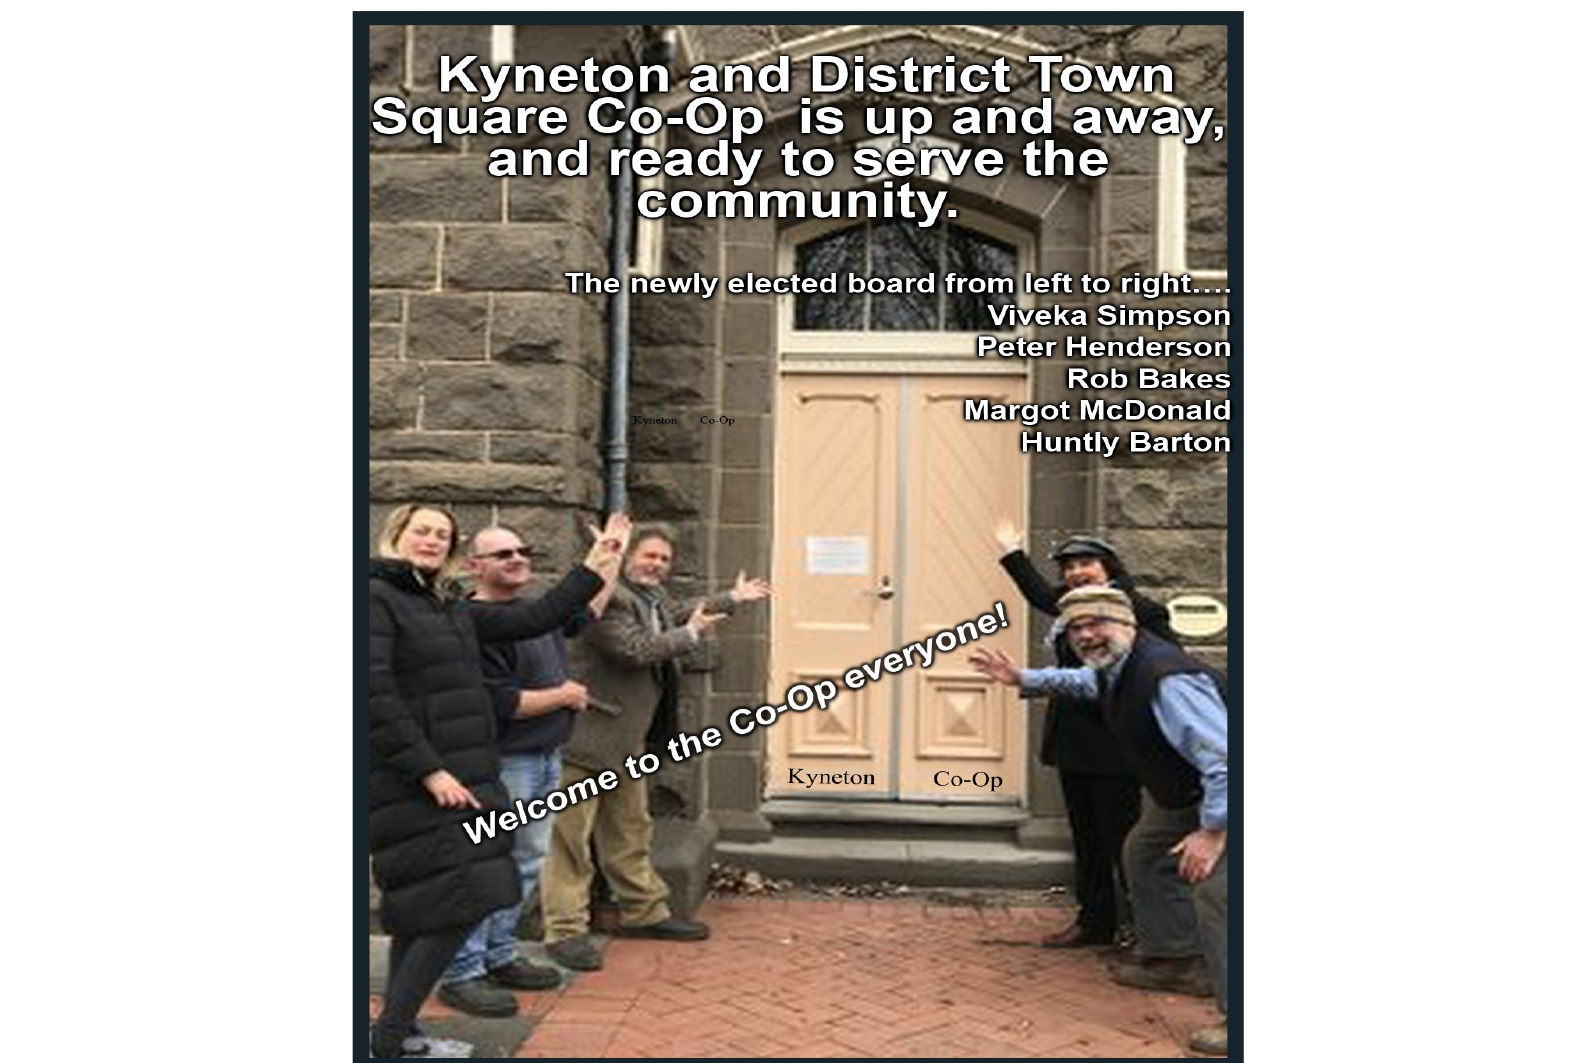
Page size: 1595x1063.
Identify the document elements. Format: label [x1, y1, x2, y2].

picture [349, 10, 1247, 1063]
